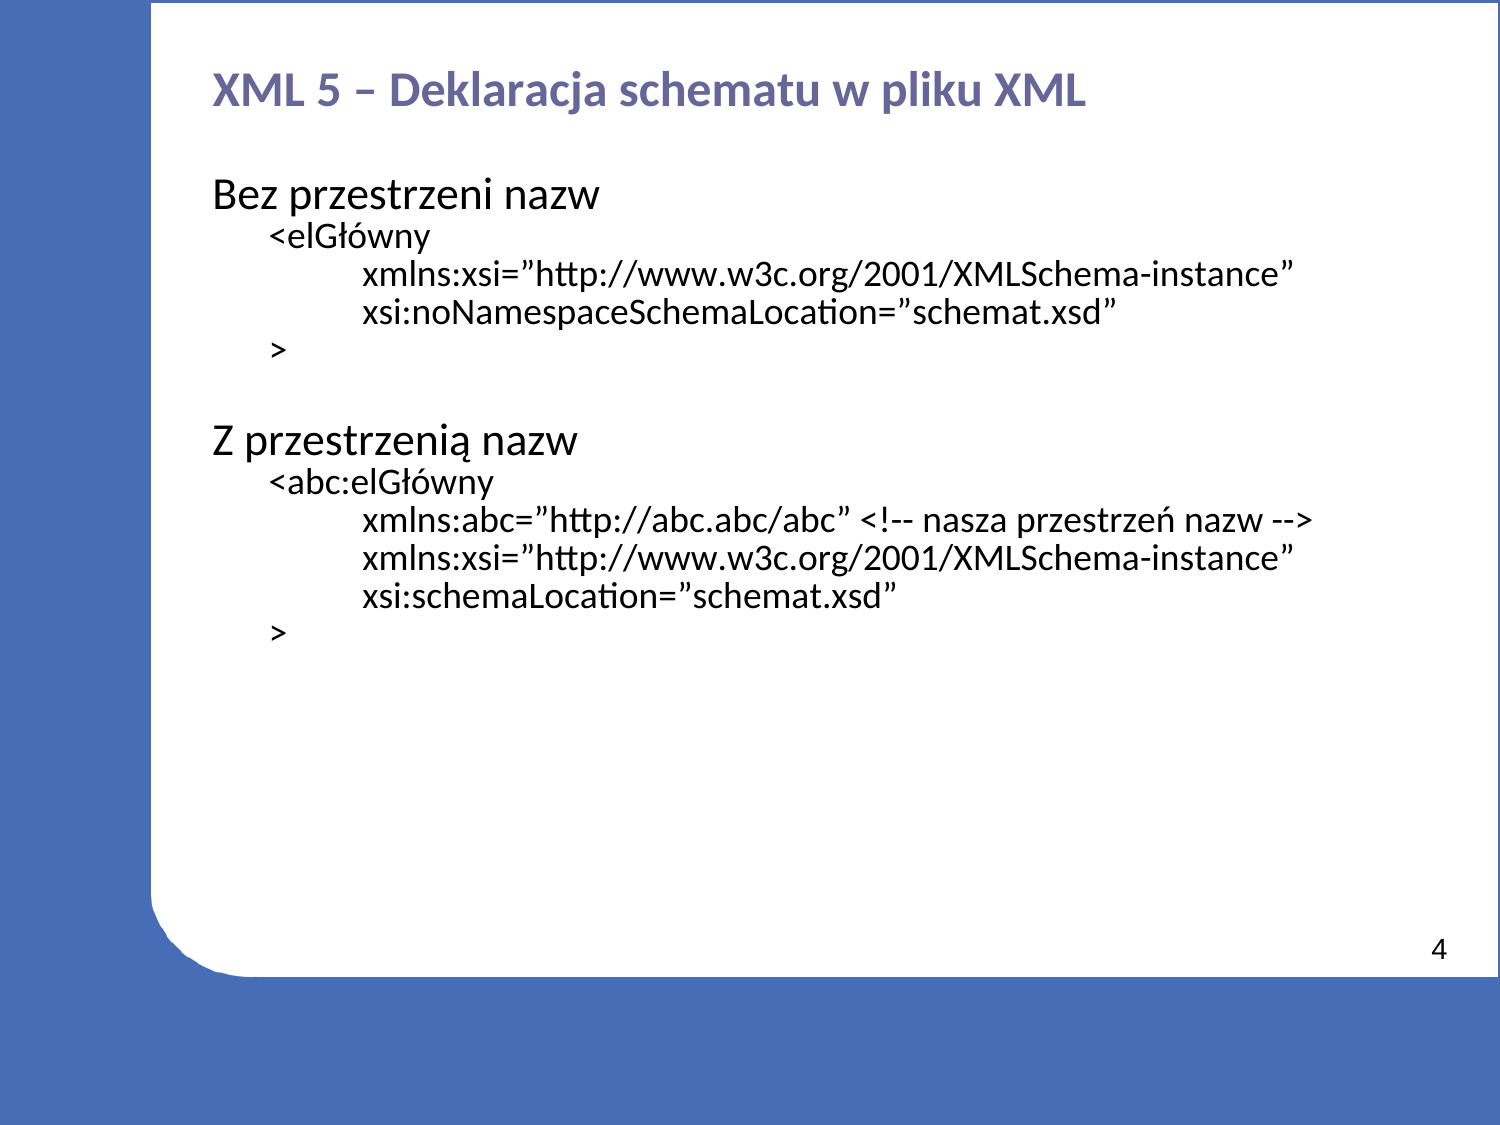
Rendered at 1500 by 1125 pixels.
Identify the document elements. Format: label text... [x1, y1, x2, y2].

list Bez przestrzeni nazw <elGłówny xmlns:xsi=”http://www.w3c.org/2001/XMLSchema-instance” xsi:noNamespaceSchemaLocation=”schemat.xsd” > Z przestrzenią nazw <abc:elGłówny xmlns:abc=”http://abc.abc/abc” <!-- nasza przestrzeń nazw --> xmlns:xsi=”http://www.w3c.org/2001/XMLSchema-instance” xsi:schemaLocation=”schemat.xsd” > [212, 174, 1448, 926]
title XML 5 – Deklaracja schematu w pliku XML [212, 24, 1447, 164]
picture [0, 0, 1500, 1125]
